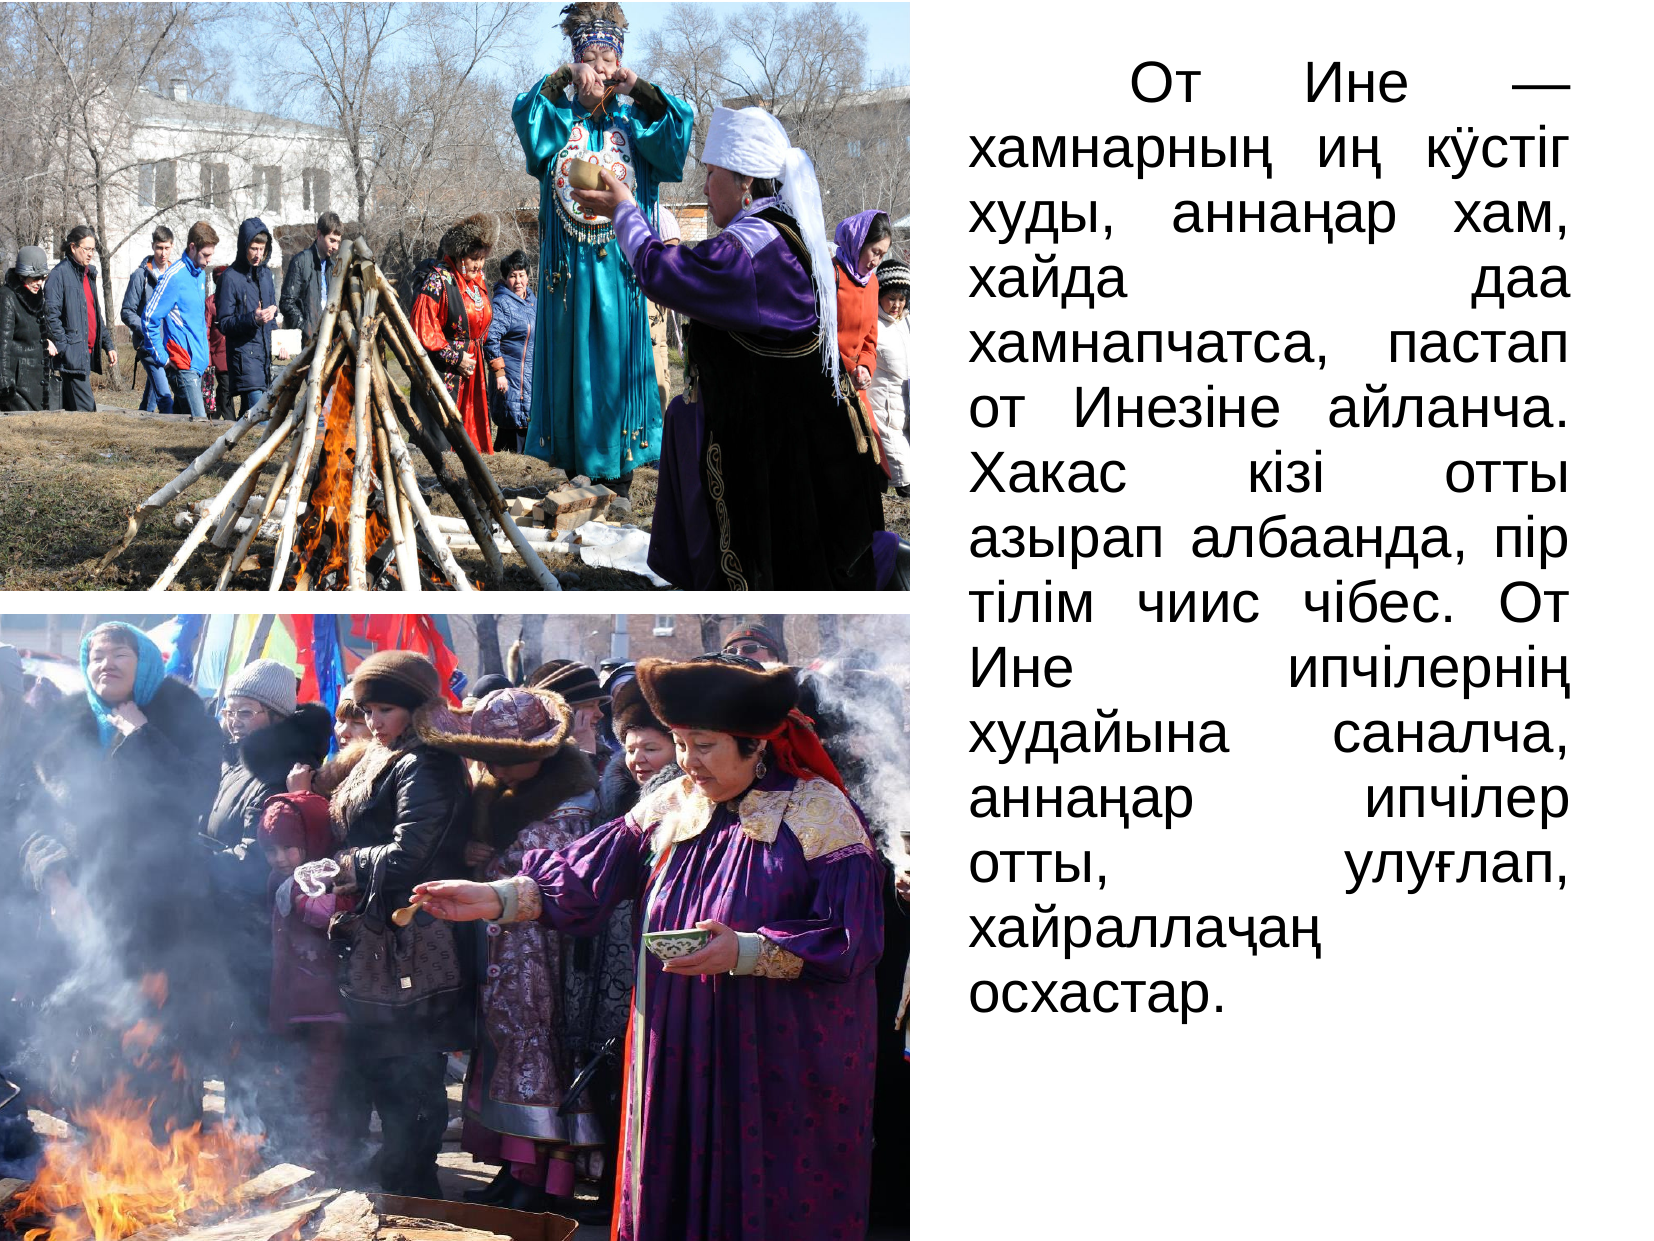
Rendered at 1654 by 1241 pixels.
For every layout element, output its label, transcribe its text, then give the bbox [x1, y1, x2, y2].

picture [0, 614, 910, 1241]
picture [0, 2, 910, 591]
list От Ине — хамнарның иң кӱстіг худы, аннаңар хам, хайда даа хамнапчатса, пастап от Инезіне айланча. Хакас кізі отты азырап албаанда, пір тілім чиис чібес. От Ине ипчілернің худайына саналча, аннаңар ипчілер отты, улуғлап, хайраллаҷаң осхастар. [968, 49, 1571, 1109]
